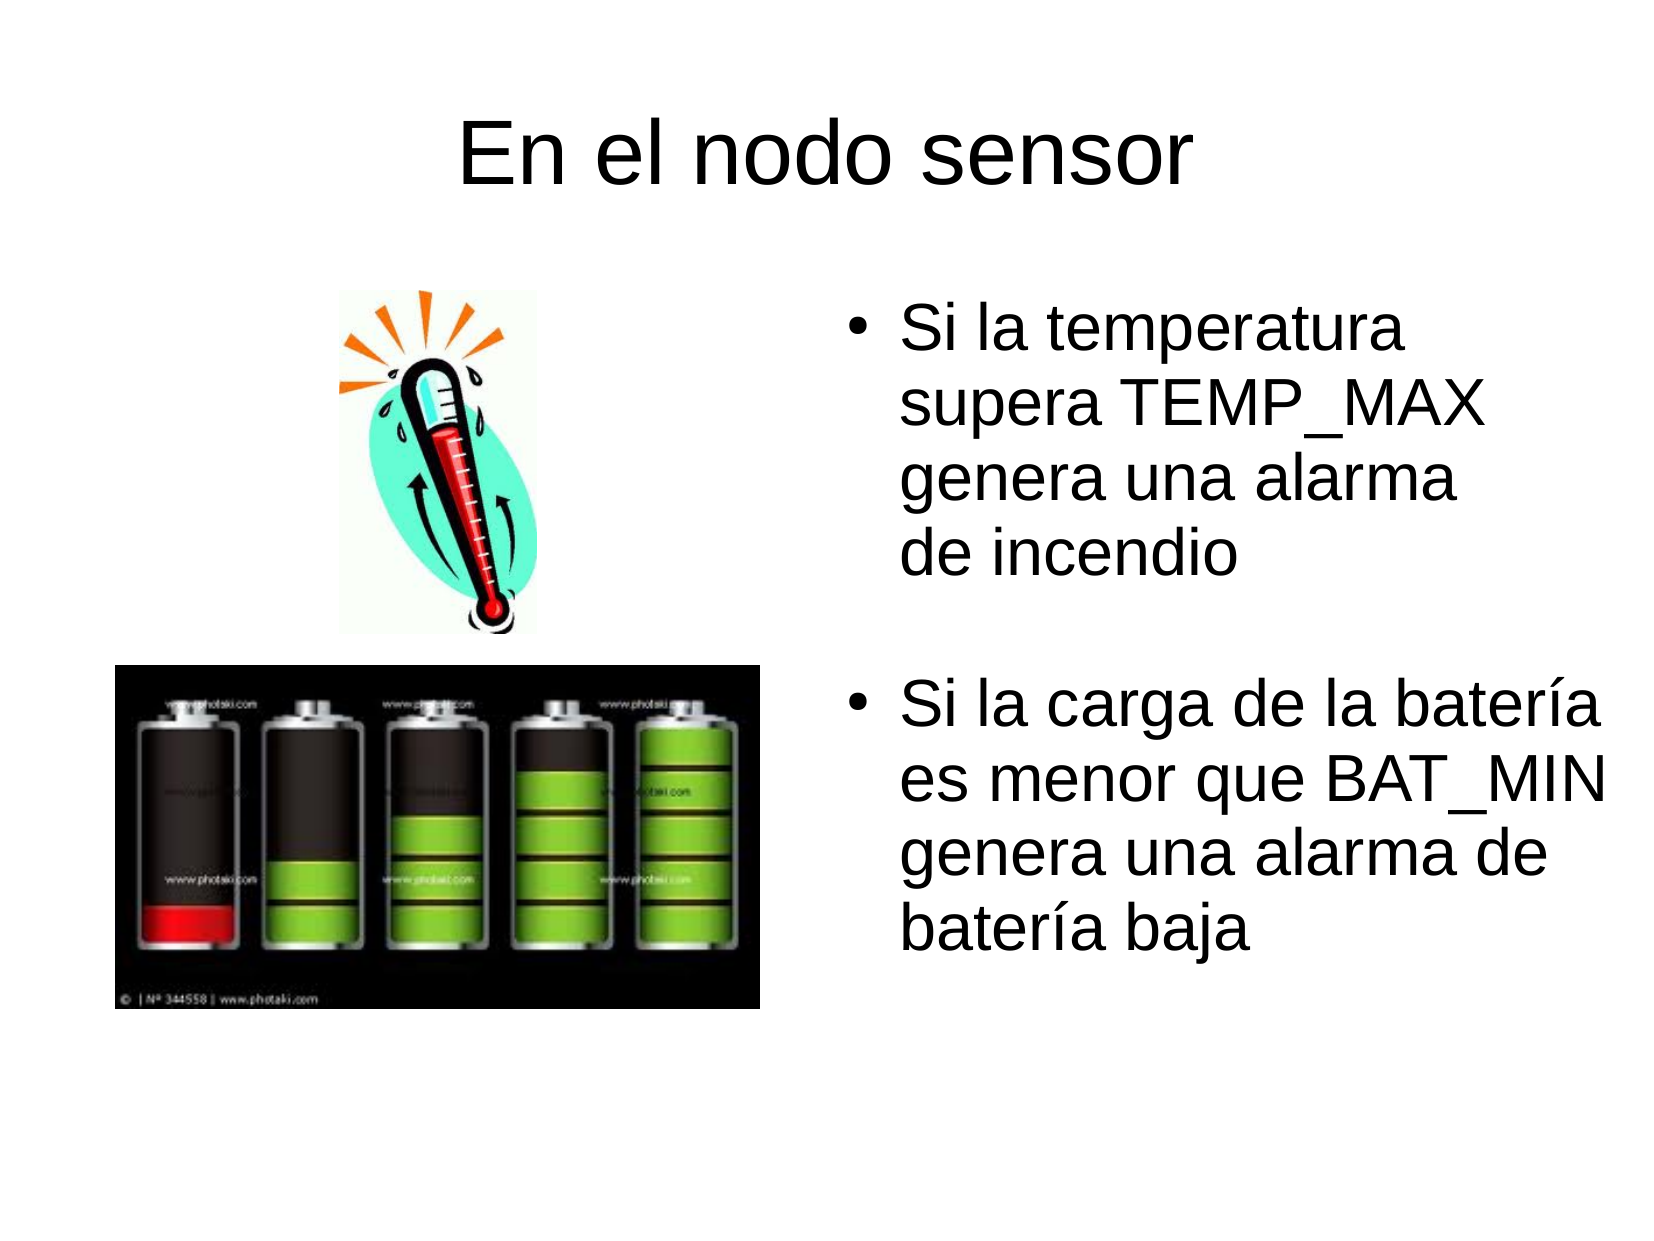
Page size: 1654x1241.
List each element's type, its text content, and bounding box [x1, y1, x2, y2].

list Si la carga de la batería es menor que BAT_MIN genera una alarma de batería baja [828, 665, 1630, 1016]
title En el nodo sensor [82, 49, 1571, 257]
list Si la temperatura supera TEMP_MAX genera una alarma de incendio [828, 290, 1539, 634]
picture [115, 665, 760, 1009]
picture [339, 290, 537, 634]
